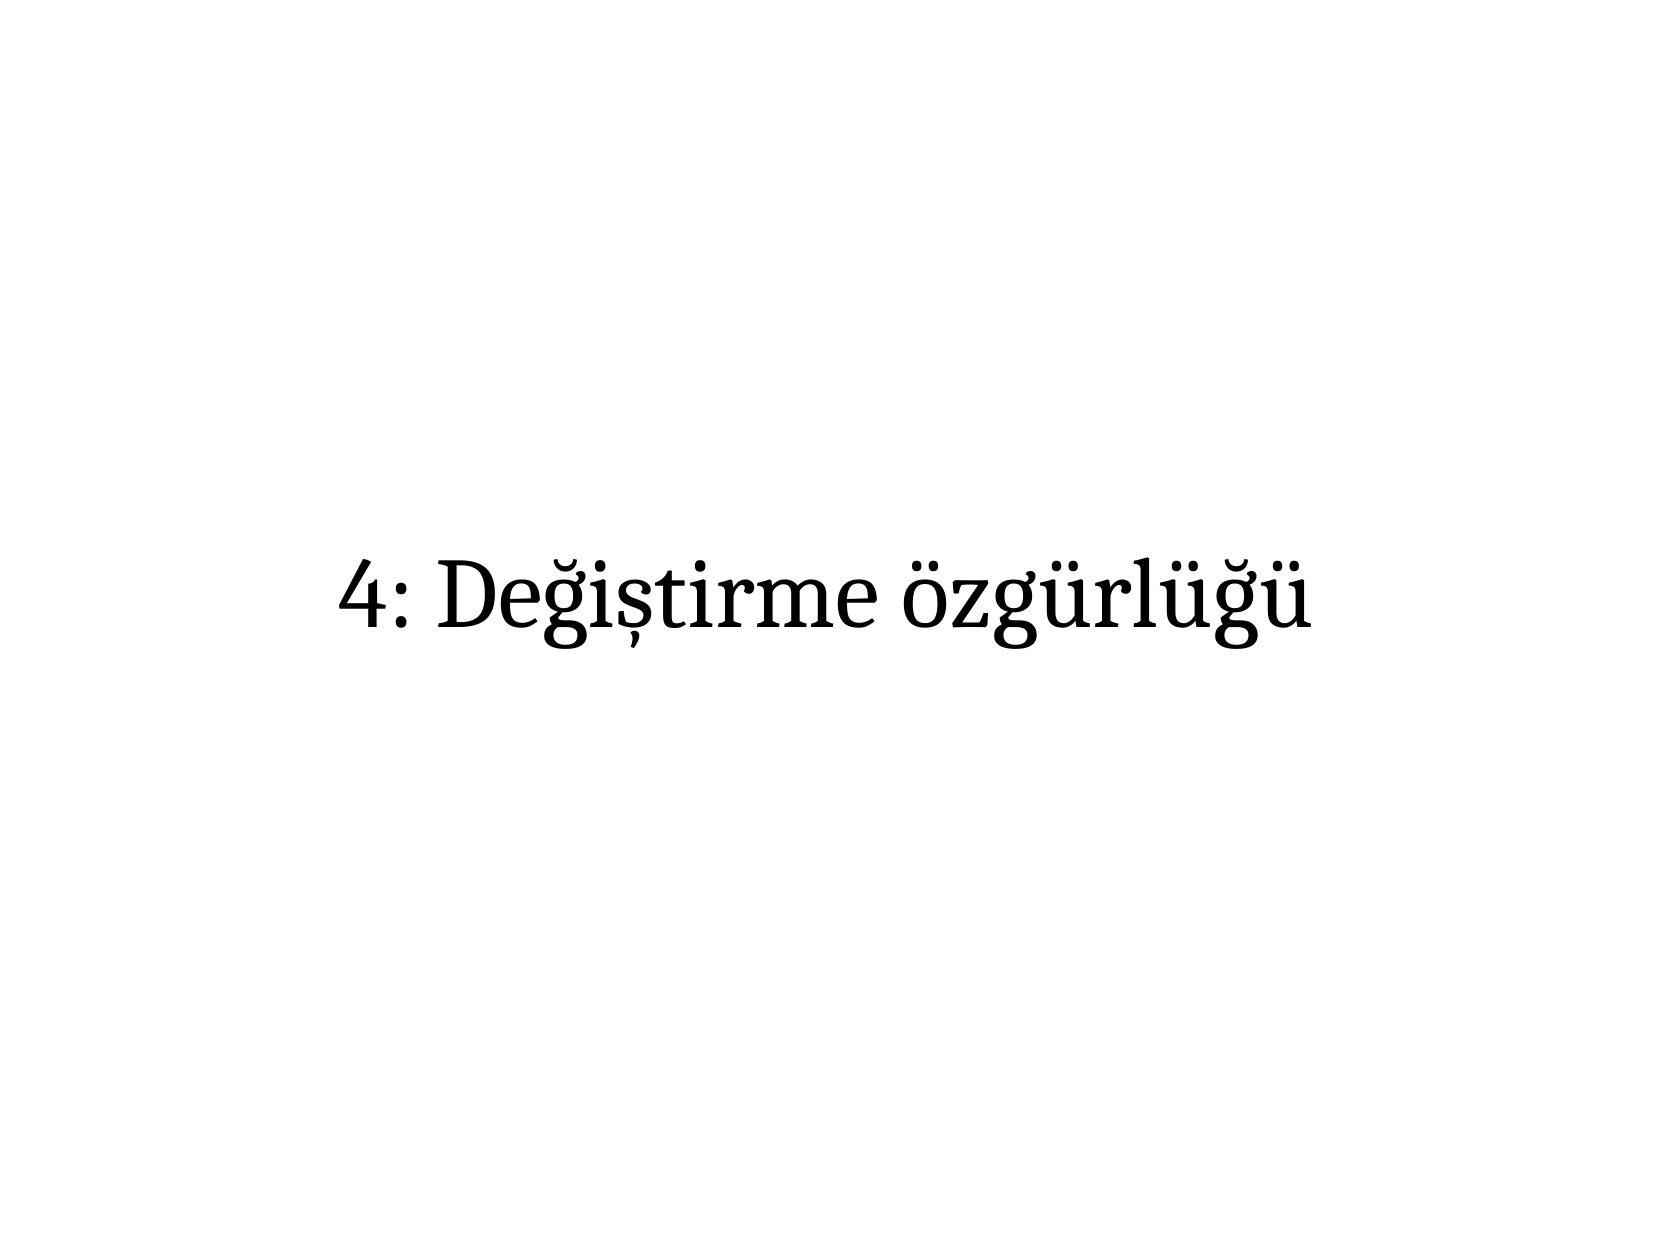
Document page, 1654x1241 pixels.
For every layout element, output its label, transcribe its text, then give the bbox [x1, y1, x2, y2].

title 4: Değiştirme özgürlüğü [82, 281, 1571, 908]
